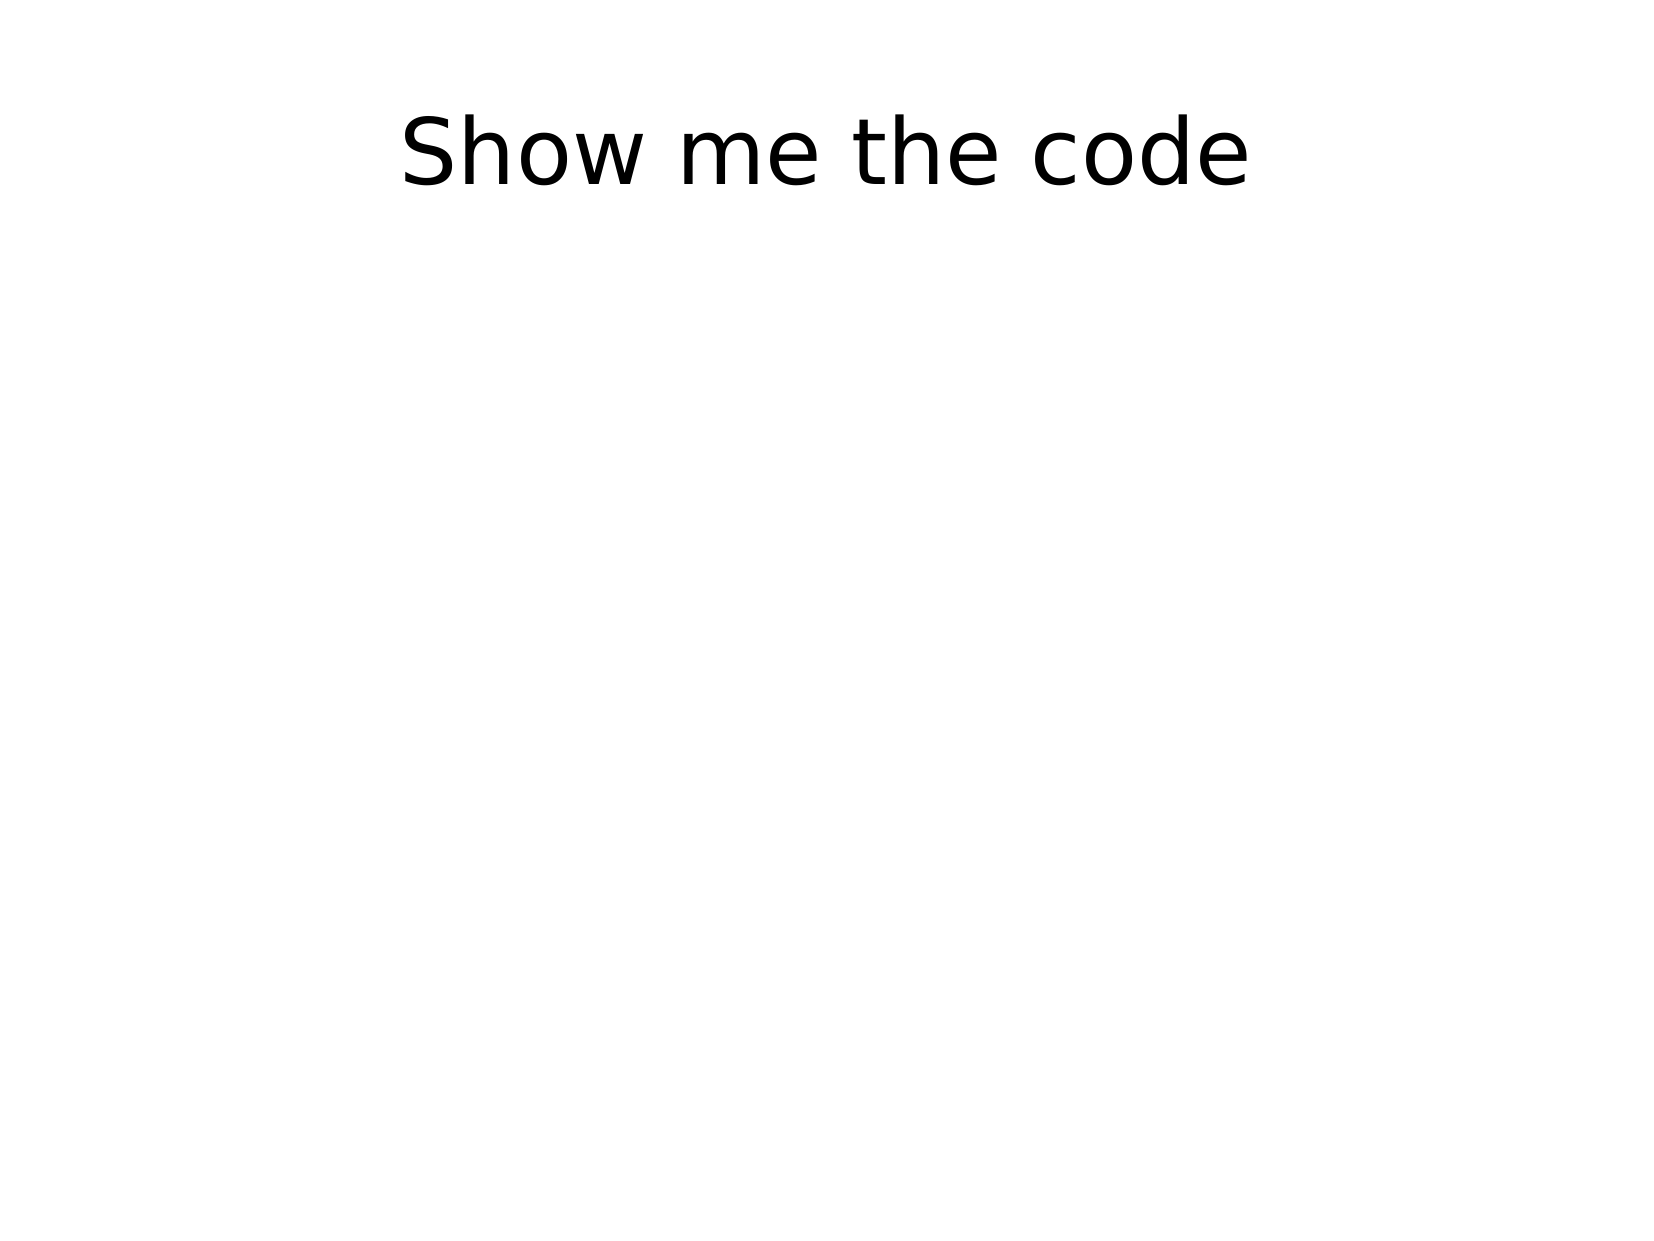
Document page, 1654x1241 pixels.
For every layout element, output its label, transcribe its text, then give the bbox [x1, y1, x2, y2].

title Show me the code [82, 49, 1571, 257]
